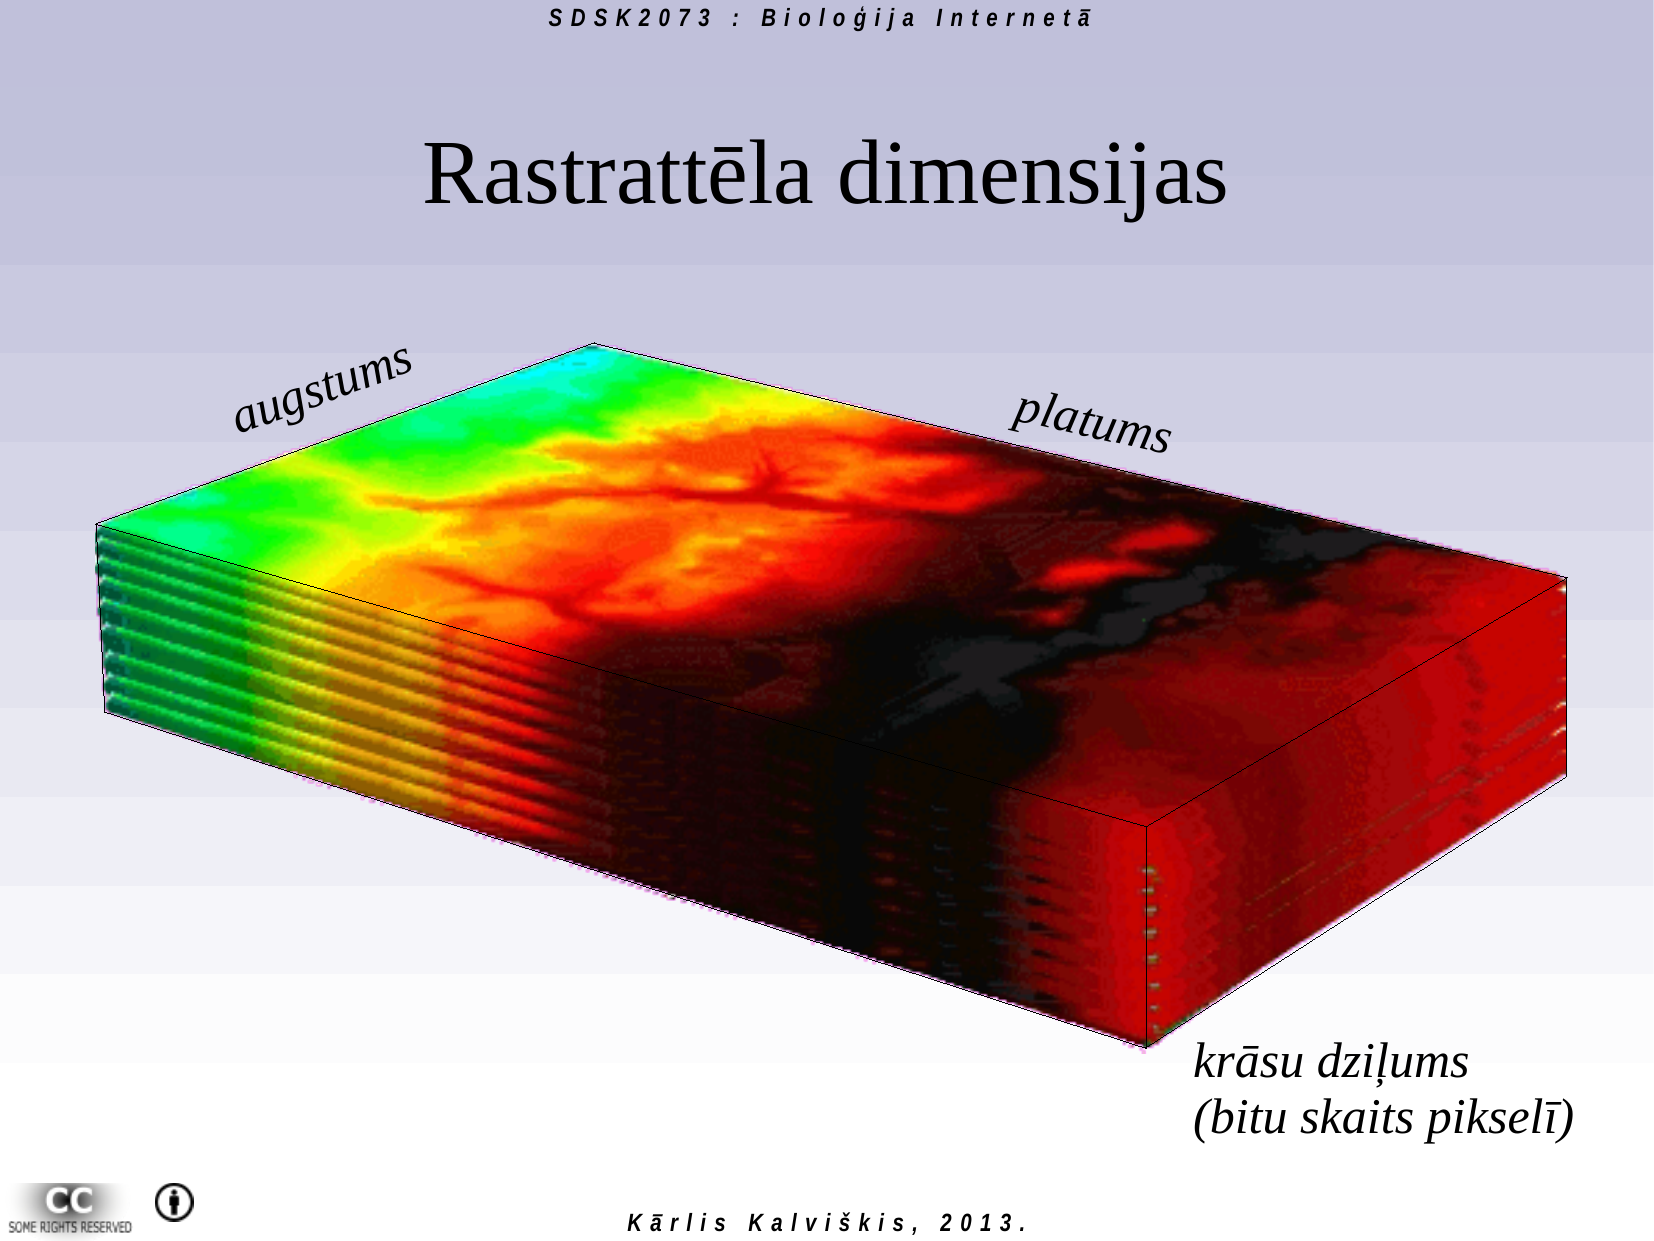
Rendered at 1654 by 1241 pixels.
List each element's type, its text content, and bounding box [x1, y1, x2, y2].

text_box augstums [223, 263, 599, 445]
picture [0, 0, 1654, 1241]
title Rastrattēla dimensijas [29, 49, 1625, 296]
text_box krāsu dziļums (bitu skaits pikselī) [1193, 1033, 1575, 1145]
text_box platums [1011, 376, 1471, 533]
